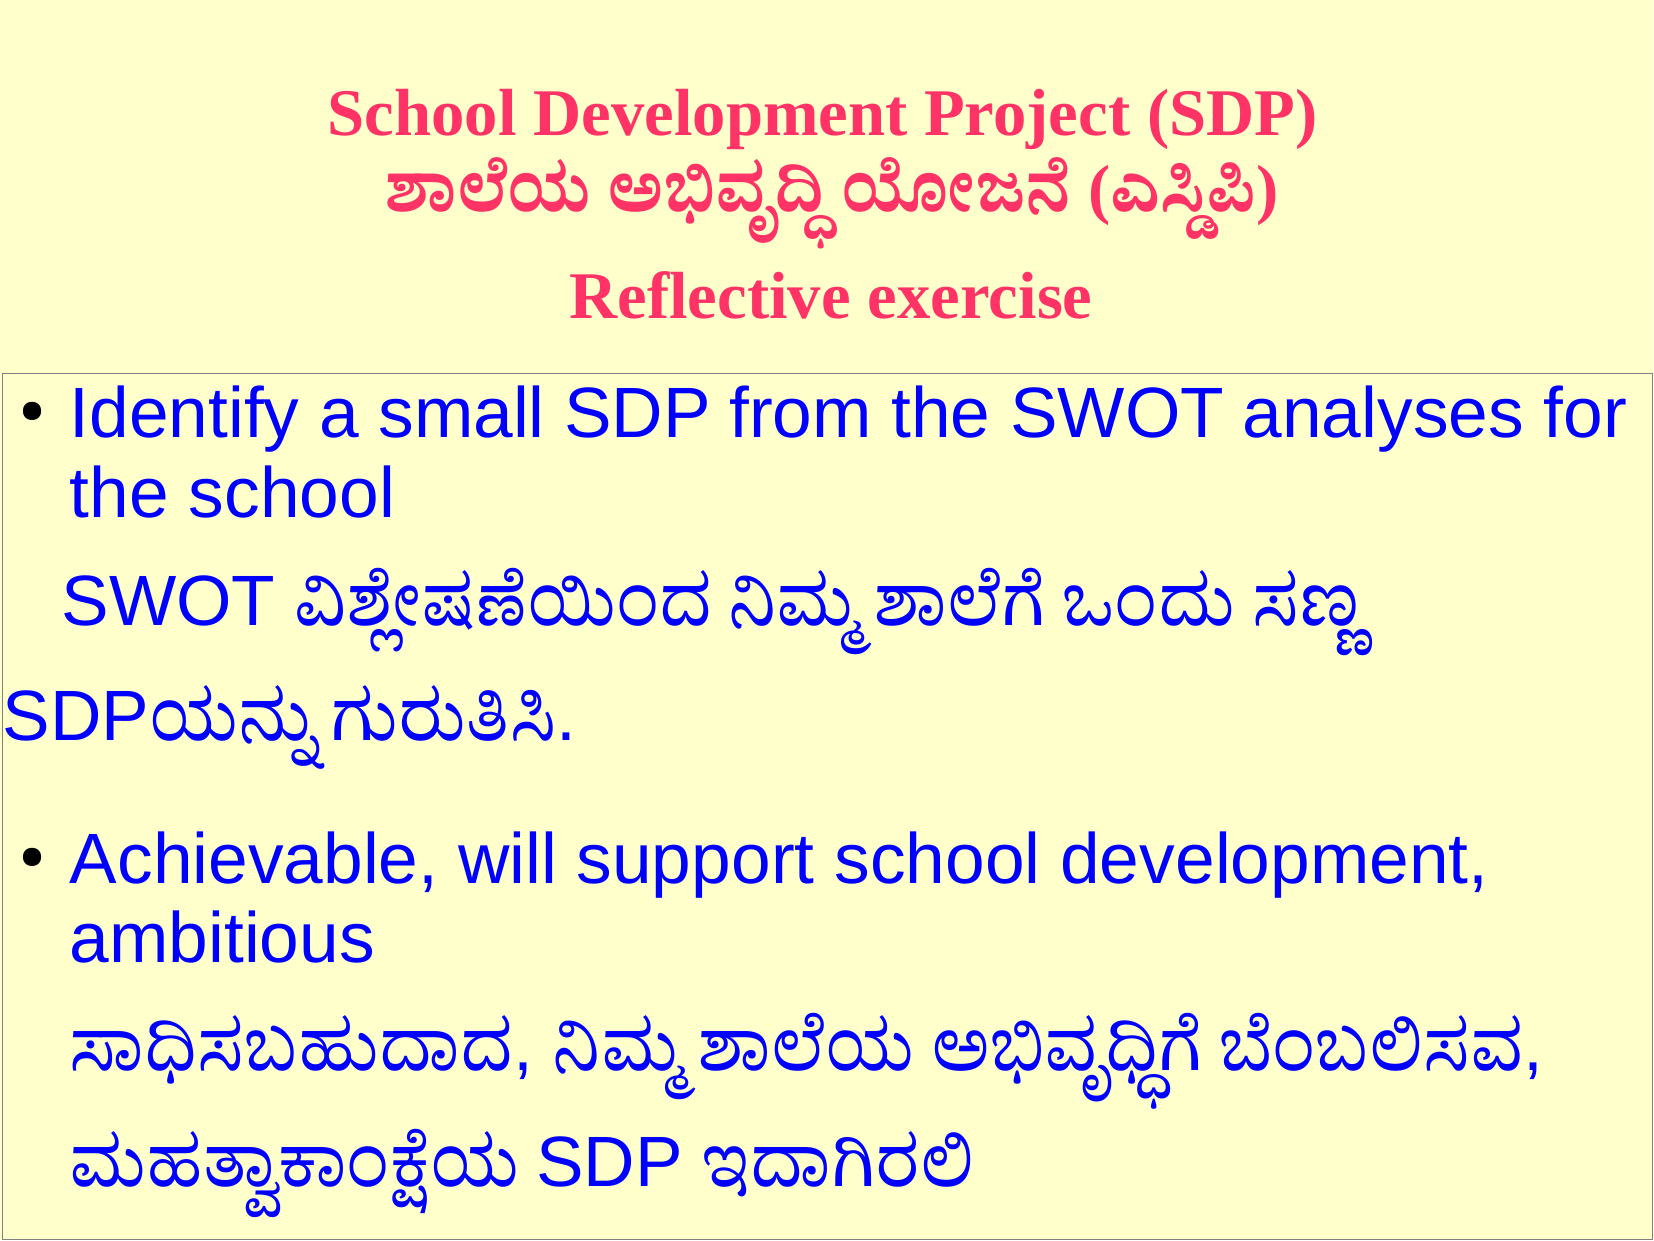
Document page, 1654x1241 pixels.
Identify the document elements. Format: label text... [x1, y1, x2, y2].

list Identify a small SDP from the SWOT analyses for the school SWOT ವಿಶ್ಲೇಷಣೆಯಿಂದ ನಿಮ್ಮ ಶಾಲೆಗೆ ಒಂದು ಸಣ್ಣ SDPಯನ್ನು ಗುರುತಿಸಿ. Achievable, will support school development, ambitious ಸಾಧಿಸಬಹುದಾದ, ನಿಮ್ಮ ಶಾಲೆಯ ಅಭಿವೃಧ್ಧಿಗೆ ಬೆಂಬಲಿಸವ, ಮಹತ್ವಾಕಾಂಕ್ಷೆಯ SDP ಇದಾಗಿರಲಿ [2, 373, 1653, 1240]
title School Development Project (SDP) ಶಾಲೆಯ ಅಭಿವೃದ್ಧಿ ಯೋಜನೆ (ಎಸ್ಡಿಪಿ) Reflective exercise [26, 77, 1637, 332]
